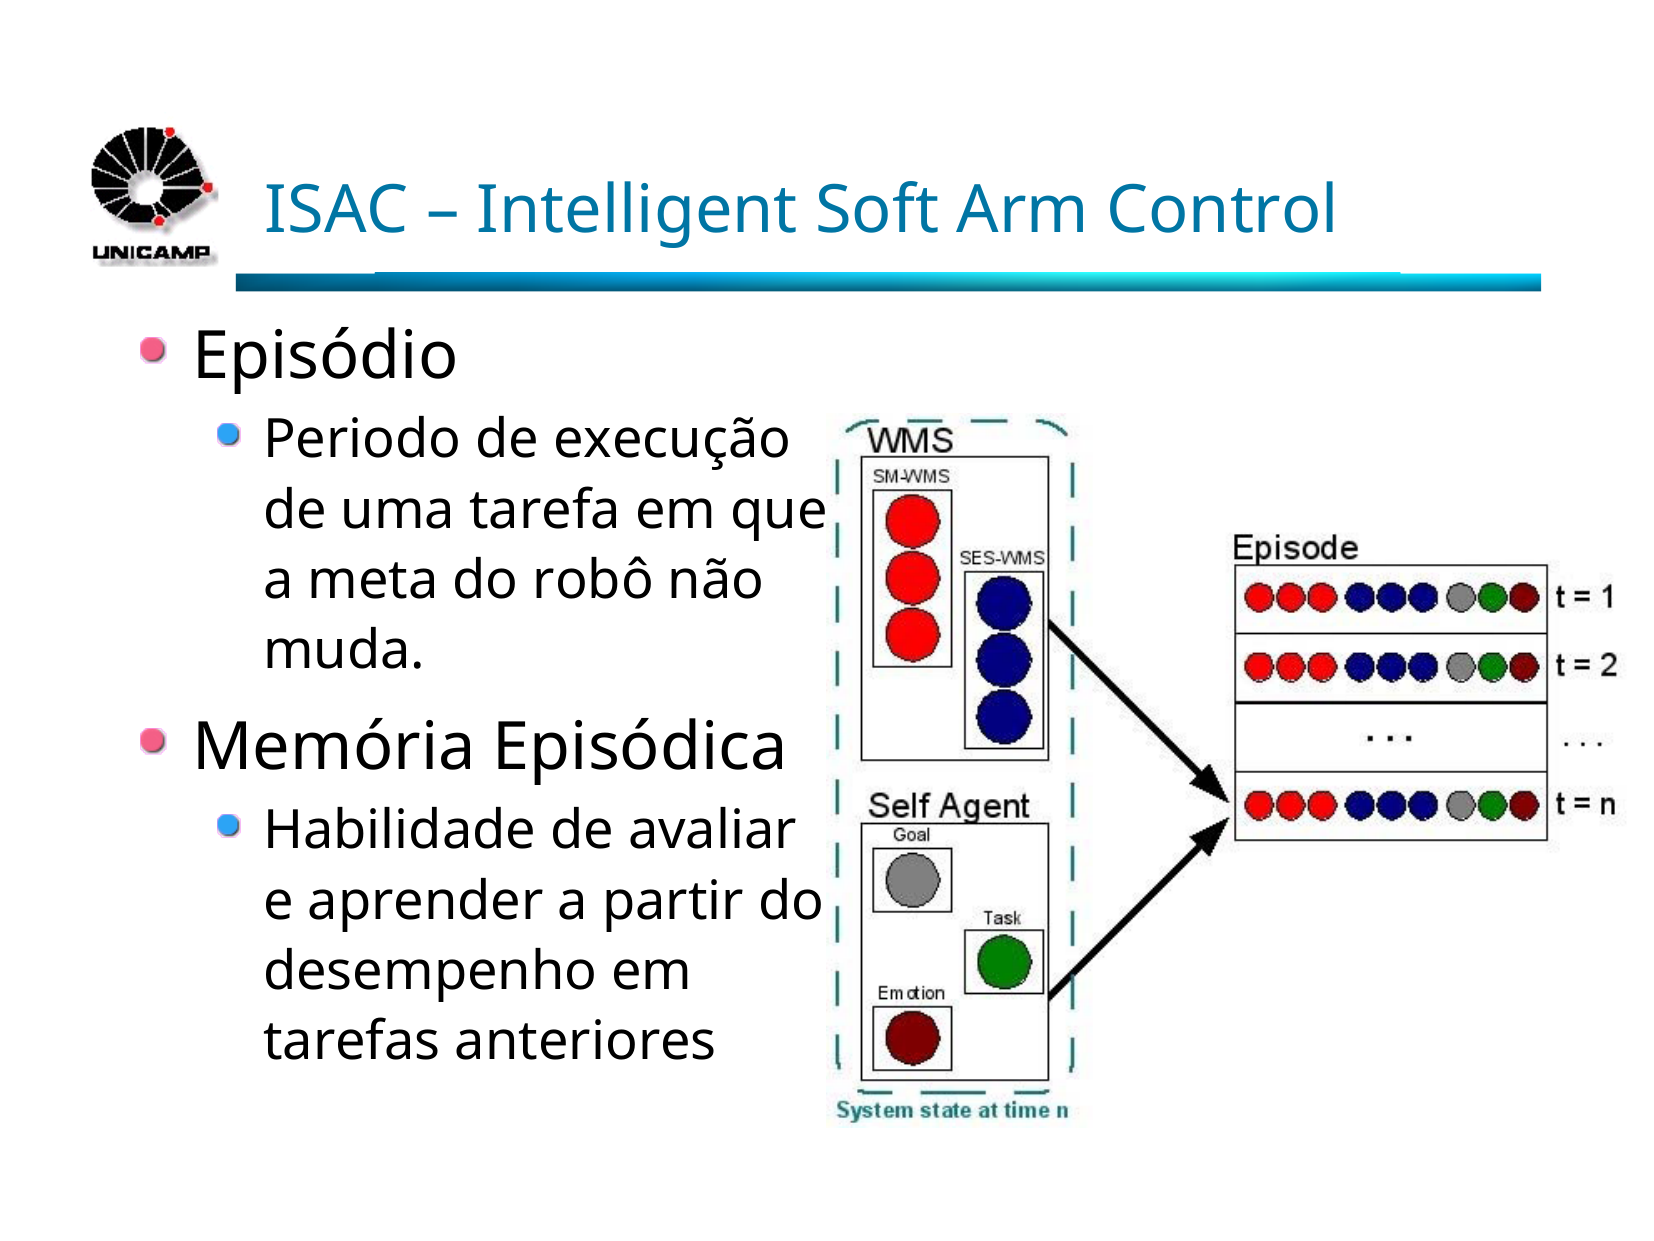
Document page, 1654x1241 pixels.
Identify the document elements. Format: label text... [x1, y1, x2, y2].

picture [826, 413, 1635, 1128]
title ISAC – Intelligent Soft Arm Control [264, 42, 1534, 250]
list Episódio Periodo de execução de uma tarefa em que a meta do robô não muda. Memória Episódica Habilidade de avaliar e aprender a partir do desempenho em tarefas anteriores [121, 309, 1534, 1167]
picture [125, 272, 1654, 295]
